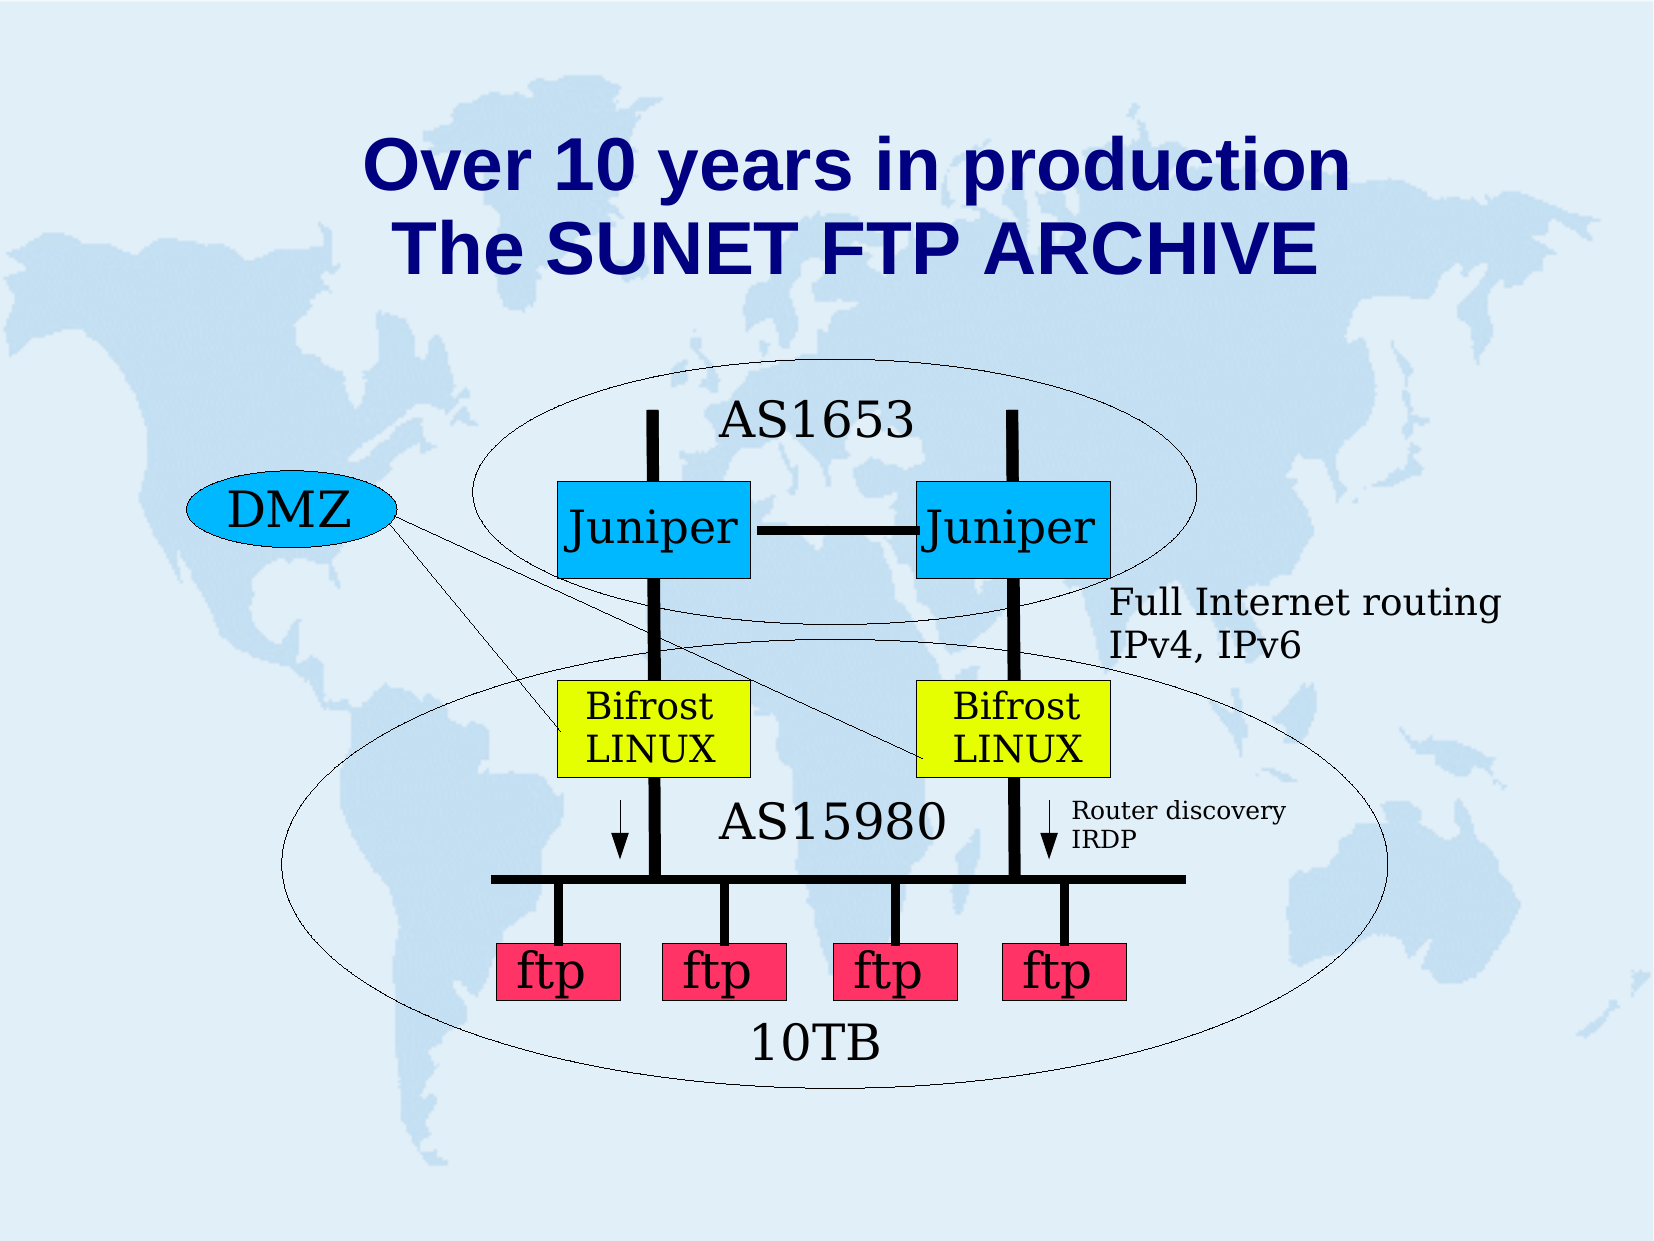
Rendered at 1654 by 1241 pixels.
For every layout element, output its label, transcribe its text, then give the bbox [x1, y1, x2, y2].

text_box [496, 943, 516, 1001]
text_box ftp [1022, 942, 1107, 1072]
text_box Router discovery IRDP [1071, 795, 1293, 855]
title Over 10 years in production The SUNET FTP ARCHIVE [120, 102, 1533, 311]
text_box Bifrost LINUX [952, 684, 1084, 772]
text_box DMZ [226, 480, 353, 539]
text_box [938, 943, 958, 1001]
text_box [1002, 943, 1022, 1001]
picture [0, 0, 1654, 1241]
text_box [662, 943, 682, 1001]
text_box ftp [516, 942, 601, 1072]
text_box [767, 943, 787, 1001]
text_box Juniper [925, 501, 1112, 555]
text_box [1107, 943, 1127, 1001]
text_box [557, 481, 751, 579]
text_box [557, 680, 751, 778]
text_box [833, 943, 853, 1001]
text_box AS1653 [719, 391, 917, 450]
text_box Full Internet routing IPv4, IPv6 [1108, 580, 1508, 726]
text_box ftp [853, 942, 938, 1072]
text_box [916, 680, 1111, 778]
text_box ftp [682, 942, 767, 1072]
text_box AS15980 [719, 793, 949, 852]
text_box [916, 481, 1111, 579]
text_box [186, 470, 398, 548]
text_box 10TB [748, 1014, 883, 1073]
text_box Bifrost LINUX [585, 684, 717, 772]
text_box [601, 943, 621, 1001]
text_box Juniper [567, 501, 755, 555]
